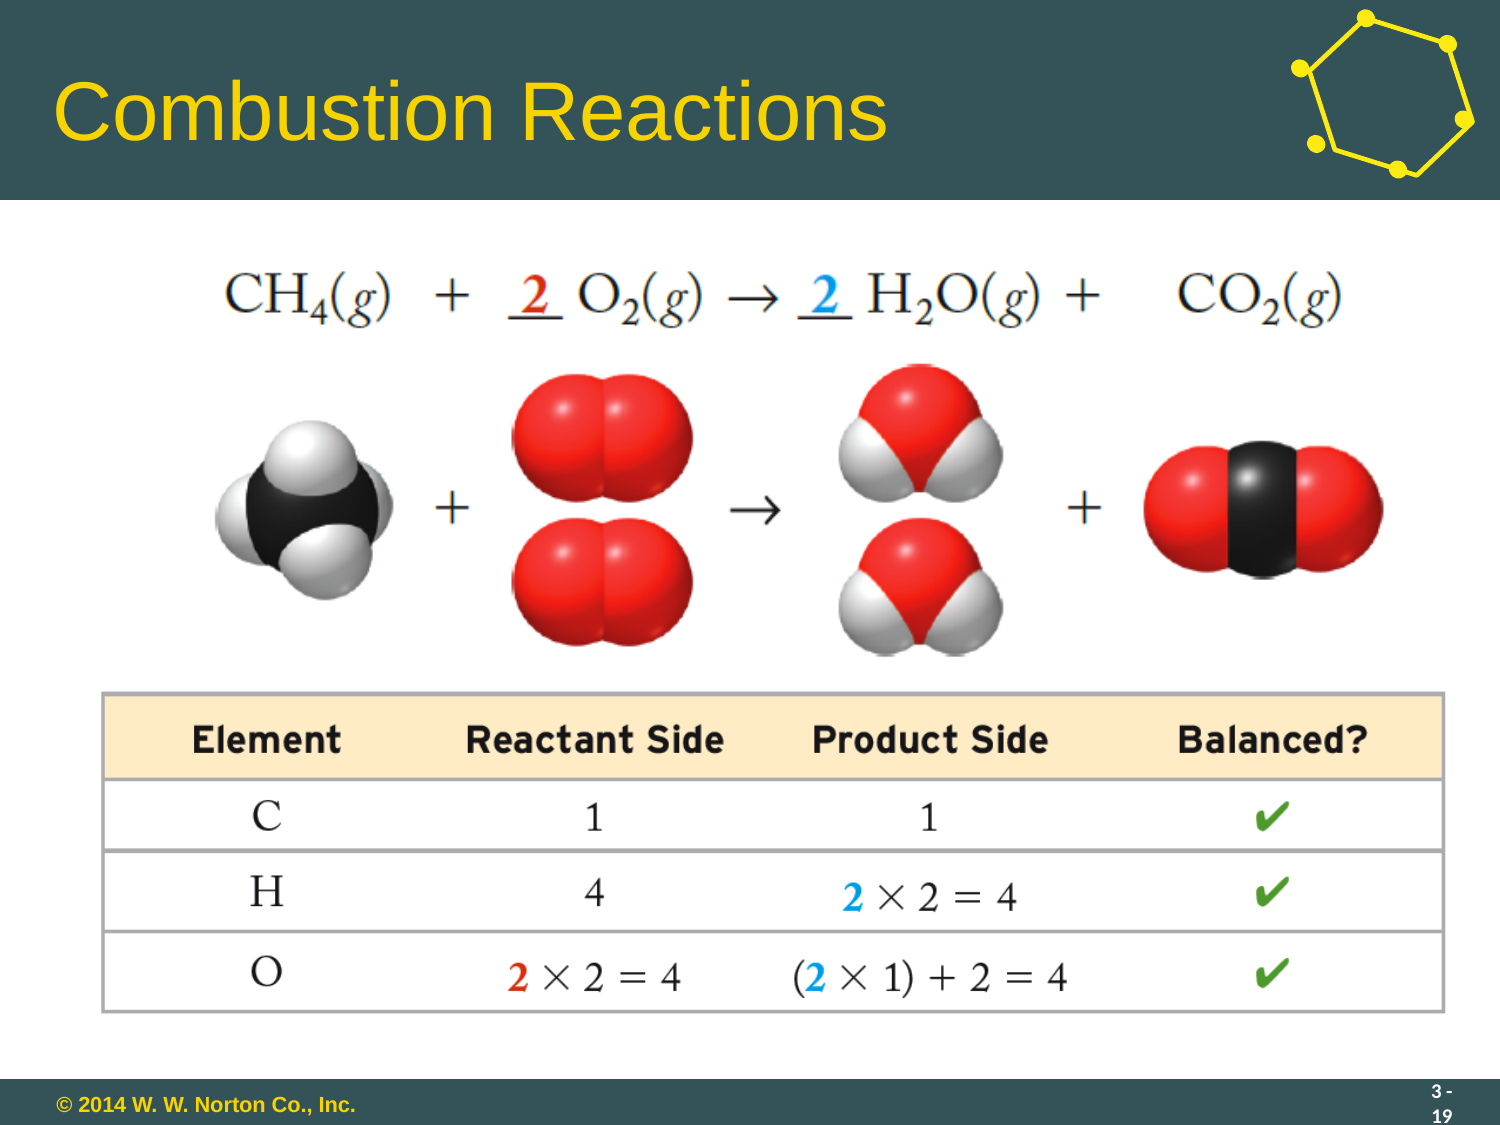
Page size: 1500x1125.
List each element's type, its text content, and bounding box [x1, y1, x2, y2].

slide_number 3 - <number> [1411, 1086, 1468, 1119]
picture [200, 270, 1388, 663]
title Combustion Reactions [37, 19, 1118, 195]
picture [99, 687, 1450, 1017]
